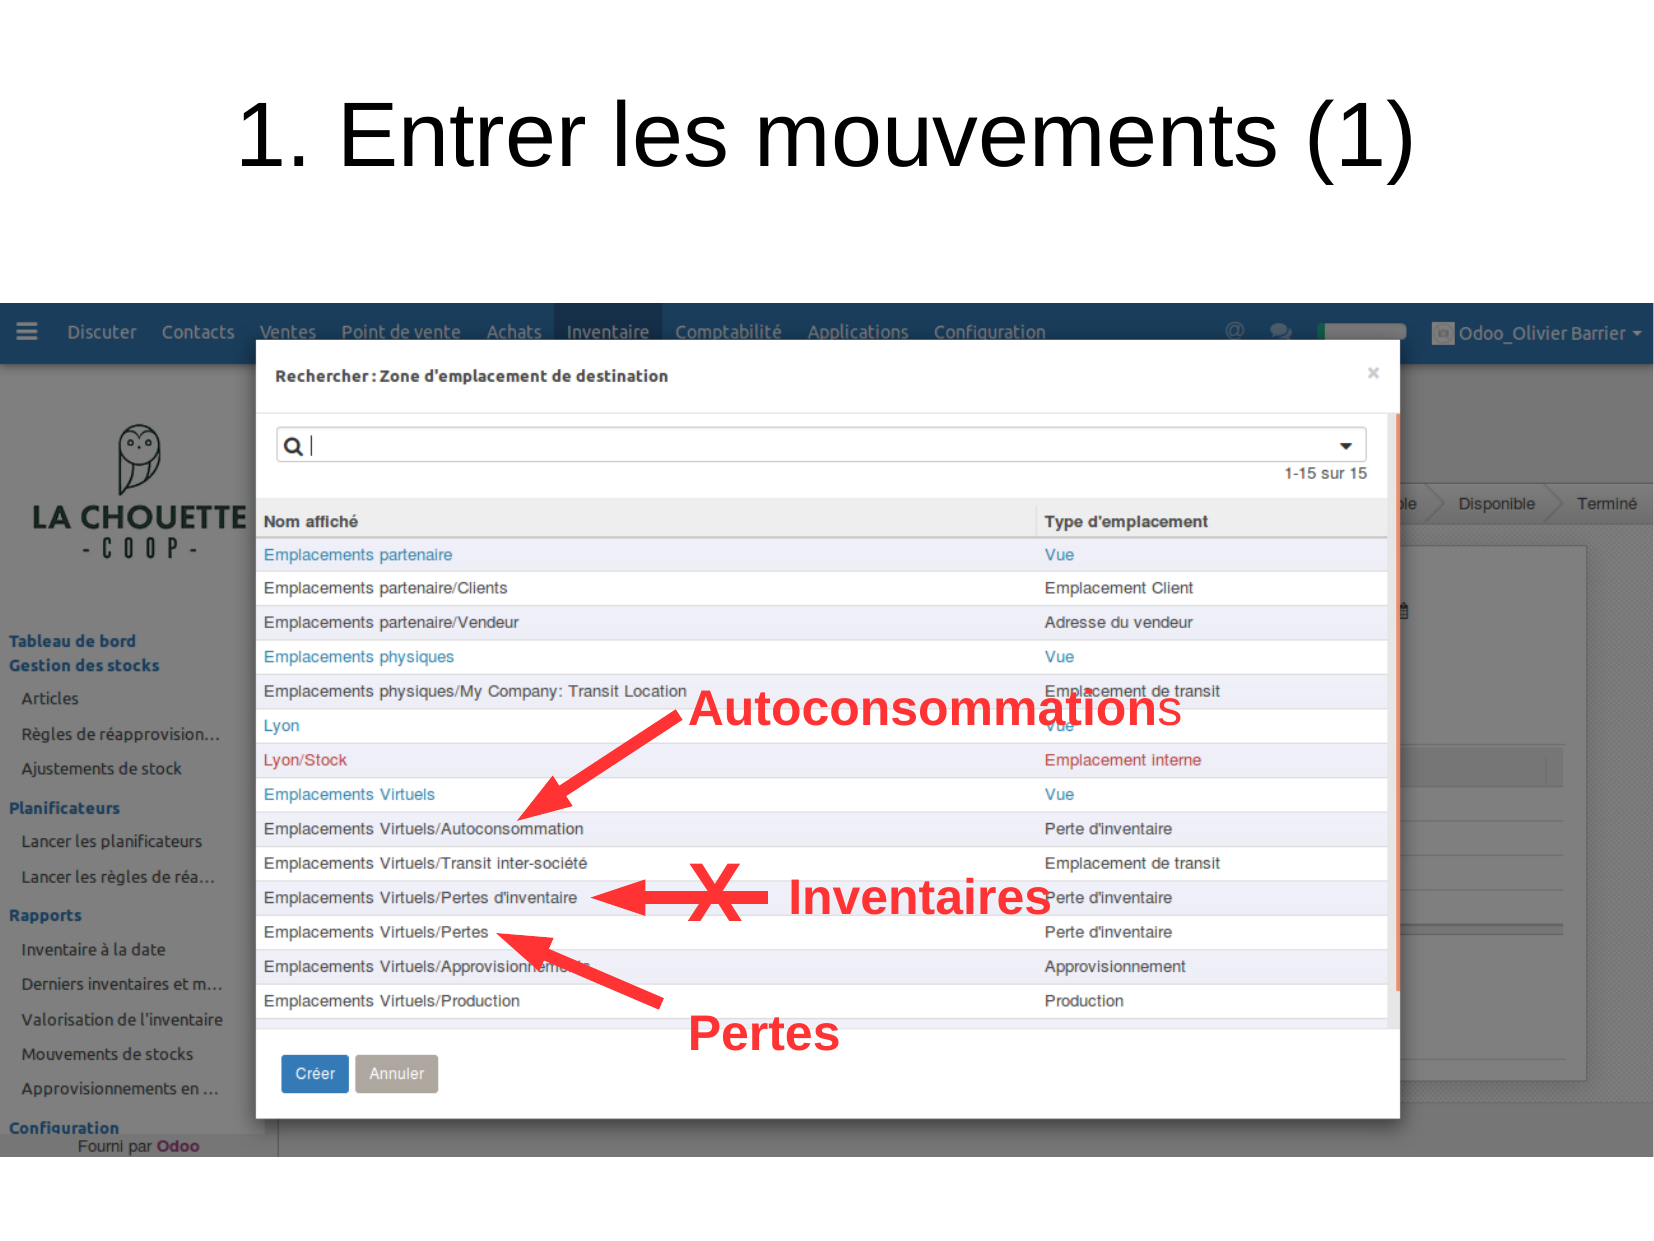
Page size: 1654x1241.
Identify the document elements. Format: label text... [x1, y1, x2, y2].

text_box Pertes [673, 998, 1215, 1070]
text_box Inventaires [773, 862, 1316, 934]
picture [0, 303, 1654, 1157]
text_box X [673, 838, 745, 947]
title 1. Entrer les mouvements (1) [82, 31, 1571, 239]
text_box Autoconsommations [673, 672, 1215, 745]
